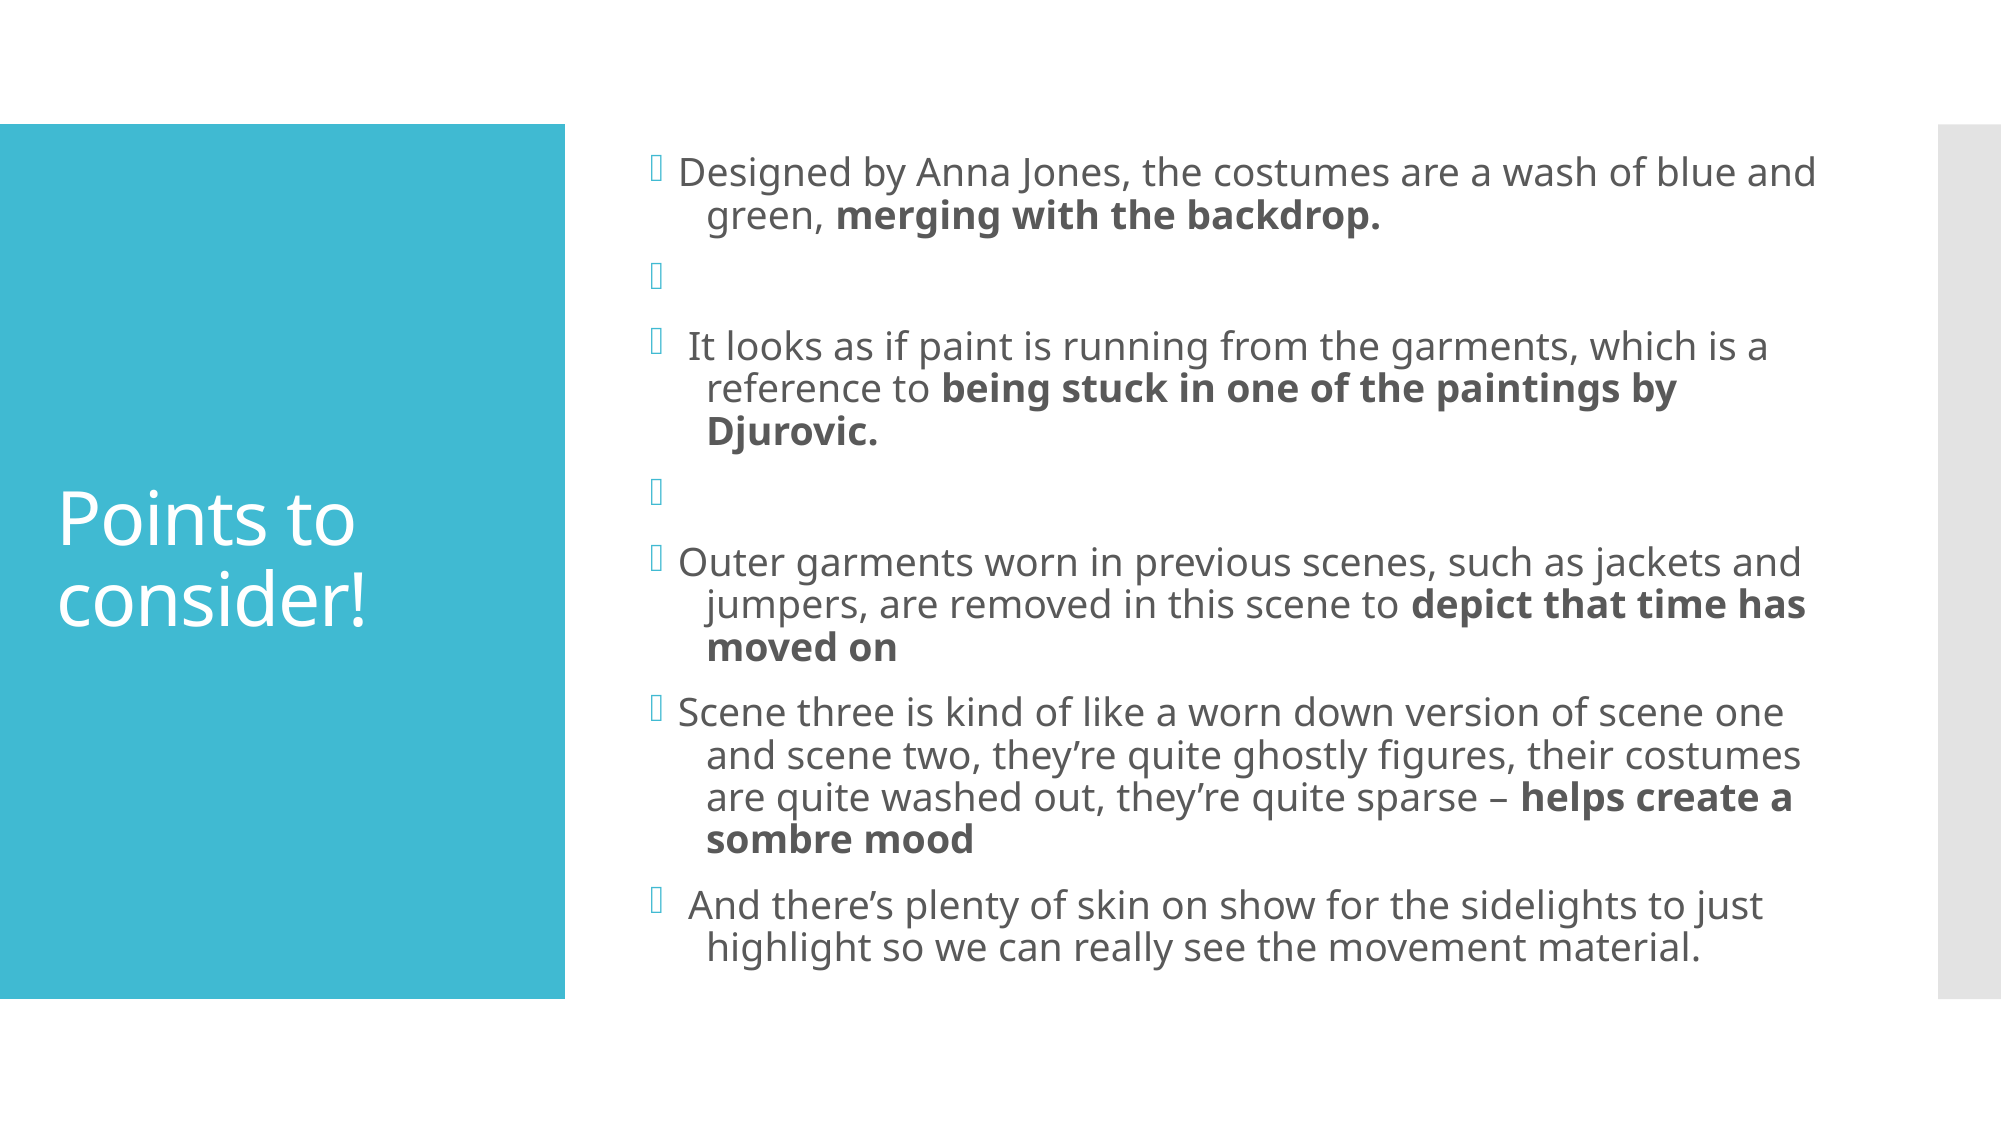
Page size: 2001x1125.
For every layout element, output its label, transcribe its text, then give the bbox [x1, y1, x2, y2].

title Points to consider! [41, 184, 526, 940]
list Designed by Anna Jones, the costumes are a wash of blue and green, merging with the backdrop. It looks as if paint is running from the garments, which is a reference to being stuck in one of the paintings by Djurovic. Outer garments worn in previous scenes, such as jackets and jumpers, are removed in this scene to depict that time has moved on Scene three is kind of like a worn down version of scene one and scene two, they’re quite ghostly figures, their costumes are quite washed out, they’re quite sparse – helps create a sombre mood And there’s plenty of skin on show for the sidelights to just highlight so we can really see the movement material. [634, 141, 1835, 982]
